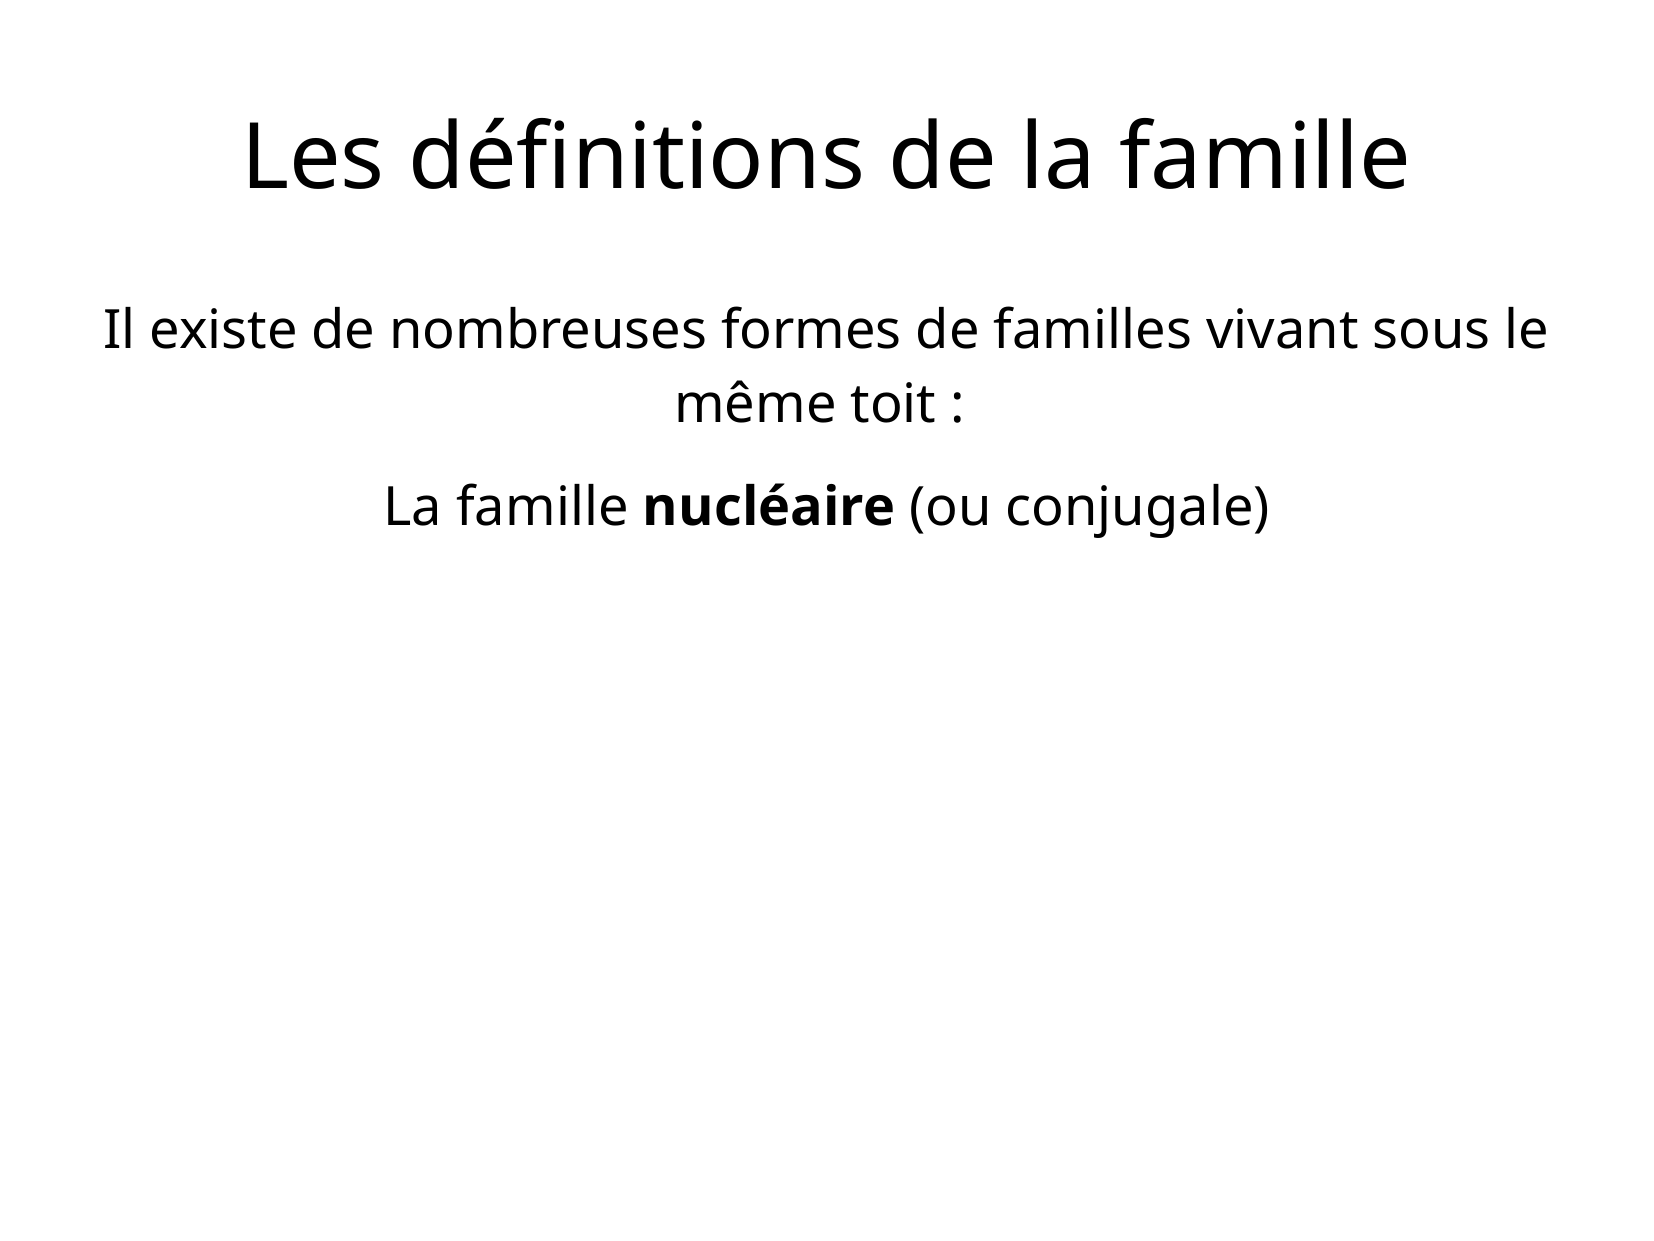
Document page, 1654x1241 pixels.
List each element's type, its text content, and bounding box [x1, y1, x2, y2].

title Les définitions de la famille [82, 49, 1571, 257]
list Il existe de nombreuses formes de familles vivant sous le même toit : La famille nucléaire (ou conjugale) [70, 290, 1583, 1094]
